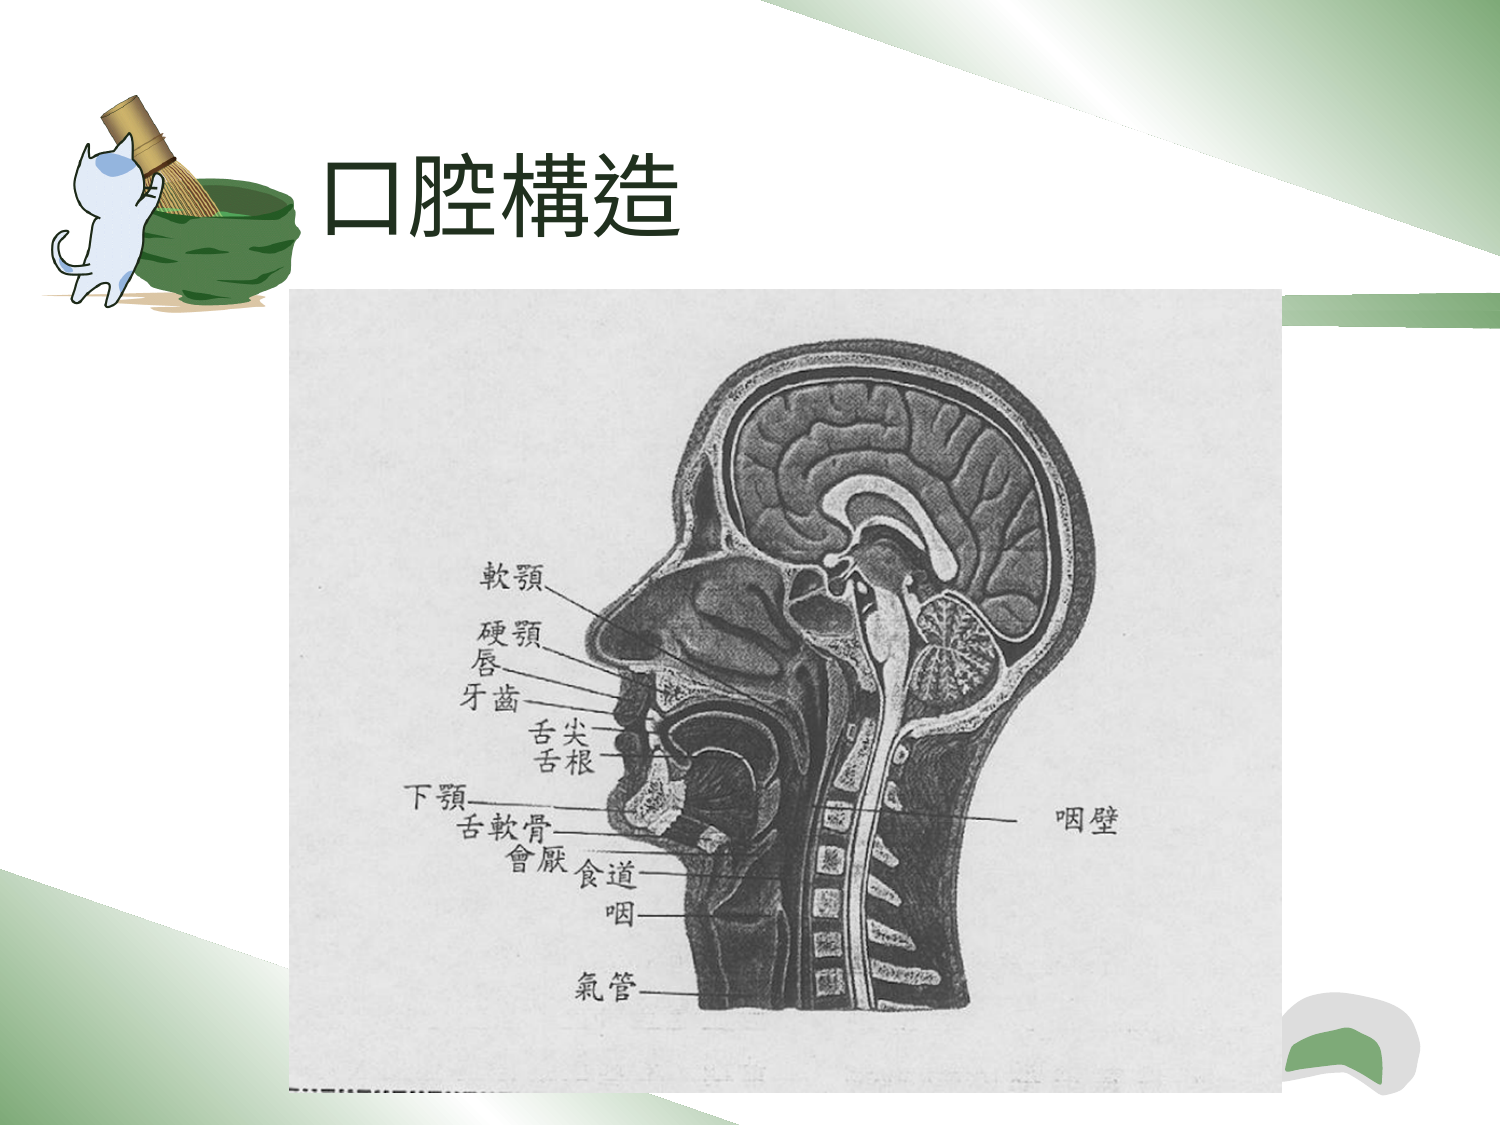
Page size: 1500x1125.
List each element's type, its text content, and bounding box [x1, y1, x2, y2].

title 口腔構造 [301, 99, 1388, 288]
picture [29, 90, 1282, 1093]
